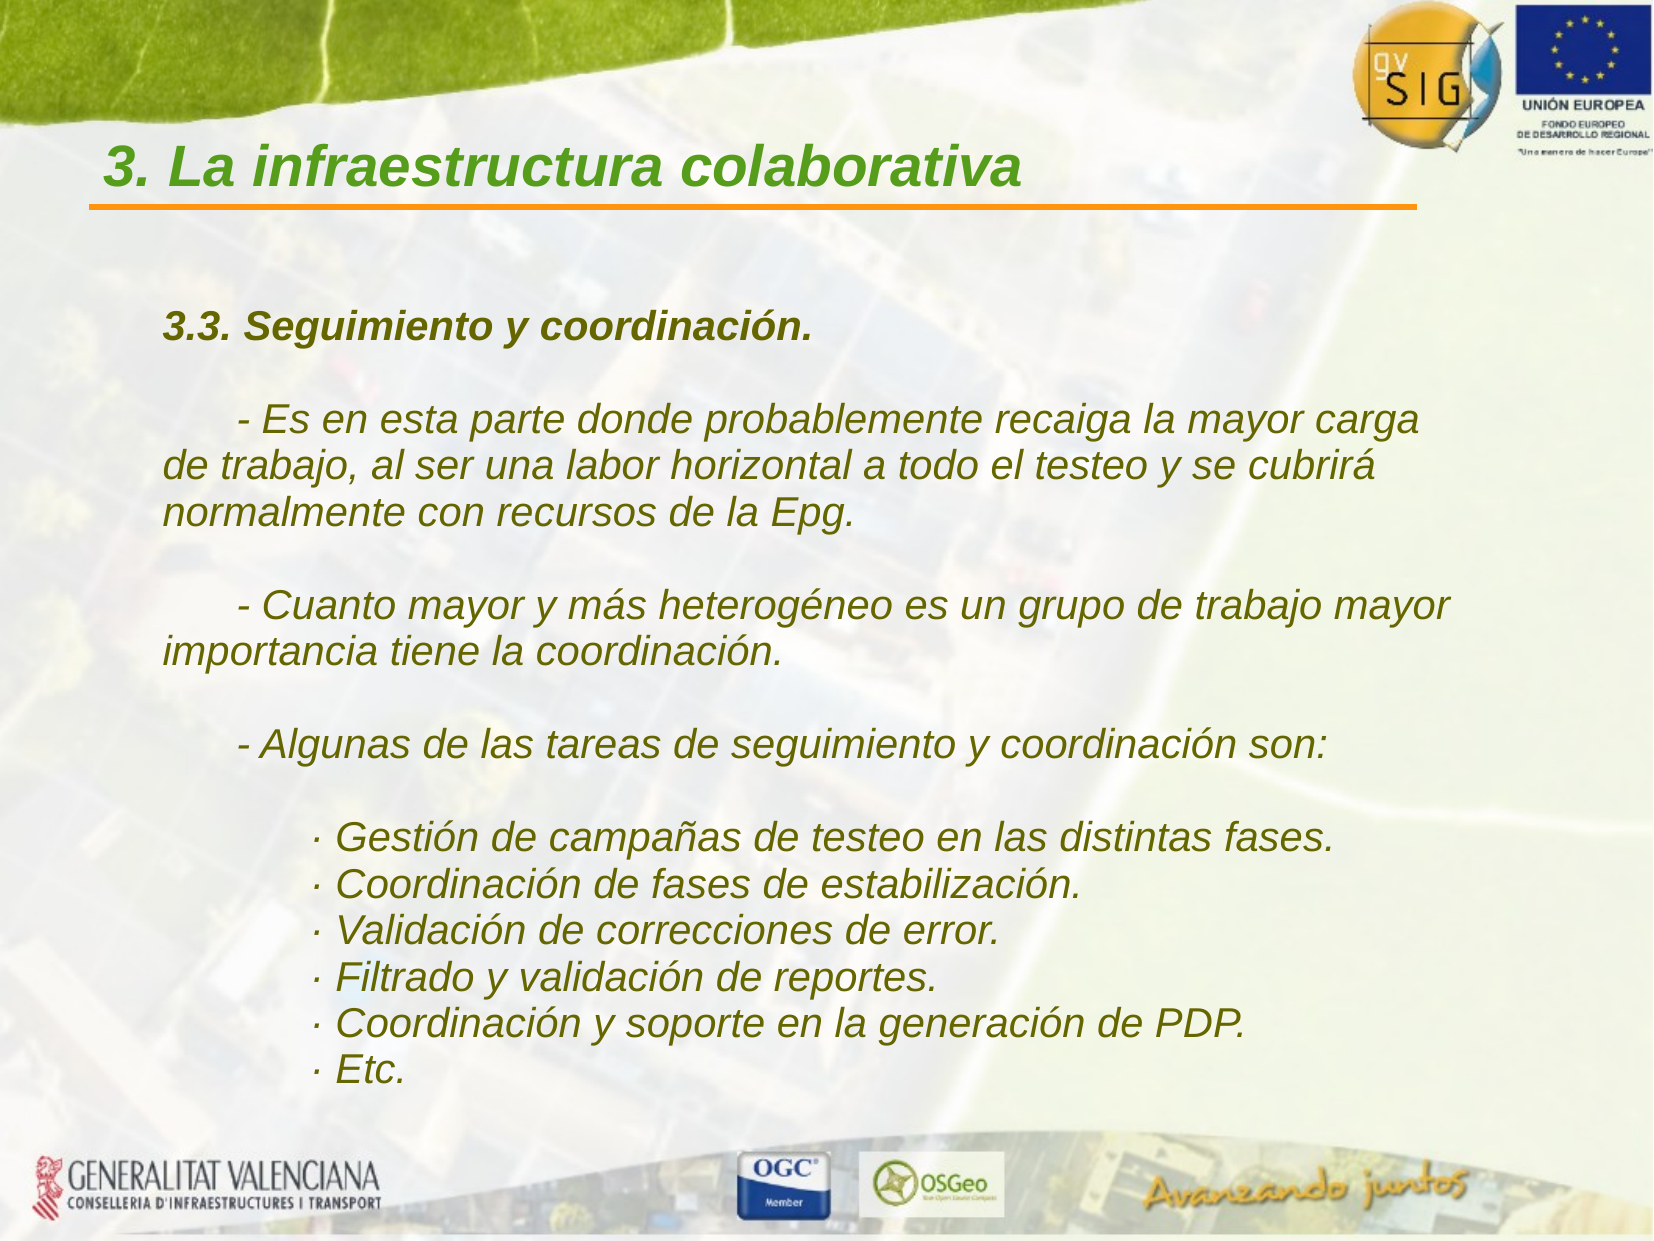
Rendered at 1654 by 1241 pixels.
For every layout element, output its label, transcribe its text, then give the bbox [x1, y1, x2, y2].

text_box 3.3. Seguimiento y coordinación. - Es en esta parte donde probablemente recaiga la mayor carga de trabajo, al ser una labor horizontal a todo el testeo y se cubrirá normalmente con recursos de la Epg. - Cuanto mayor y más heterogéneo es un grupo de trabajo mayor importancia tiene la coordinación. - Algunas de las tareas de seguimiento y coordinación son: · Gestión de campañas de testeo en las distintas fases. · Coordinación de fases de estabilización. · Validación de correcciones de error. · Filtrado y validación de reportes. · Coordinación y soporte en la generación de PDP. · Etc. [147, 295, 1477, 1211]
text_box 3. La infraestructura colaborativa [88, 126, 1418, 215]
picture [0, 0, 1653, 1241]
